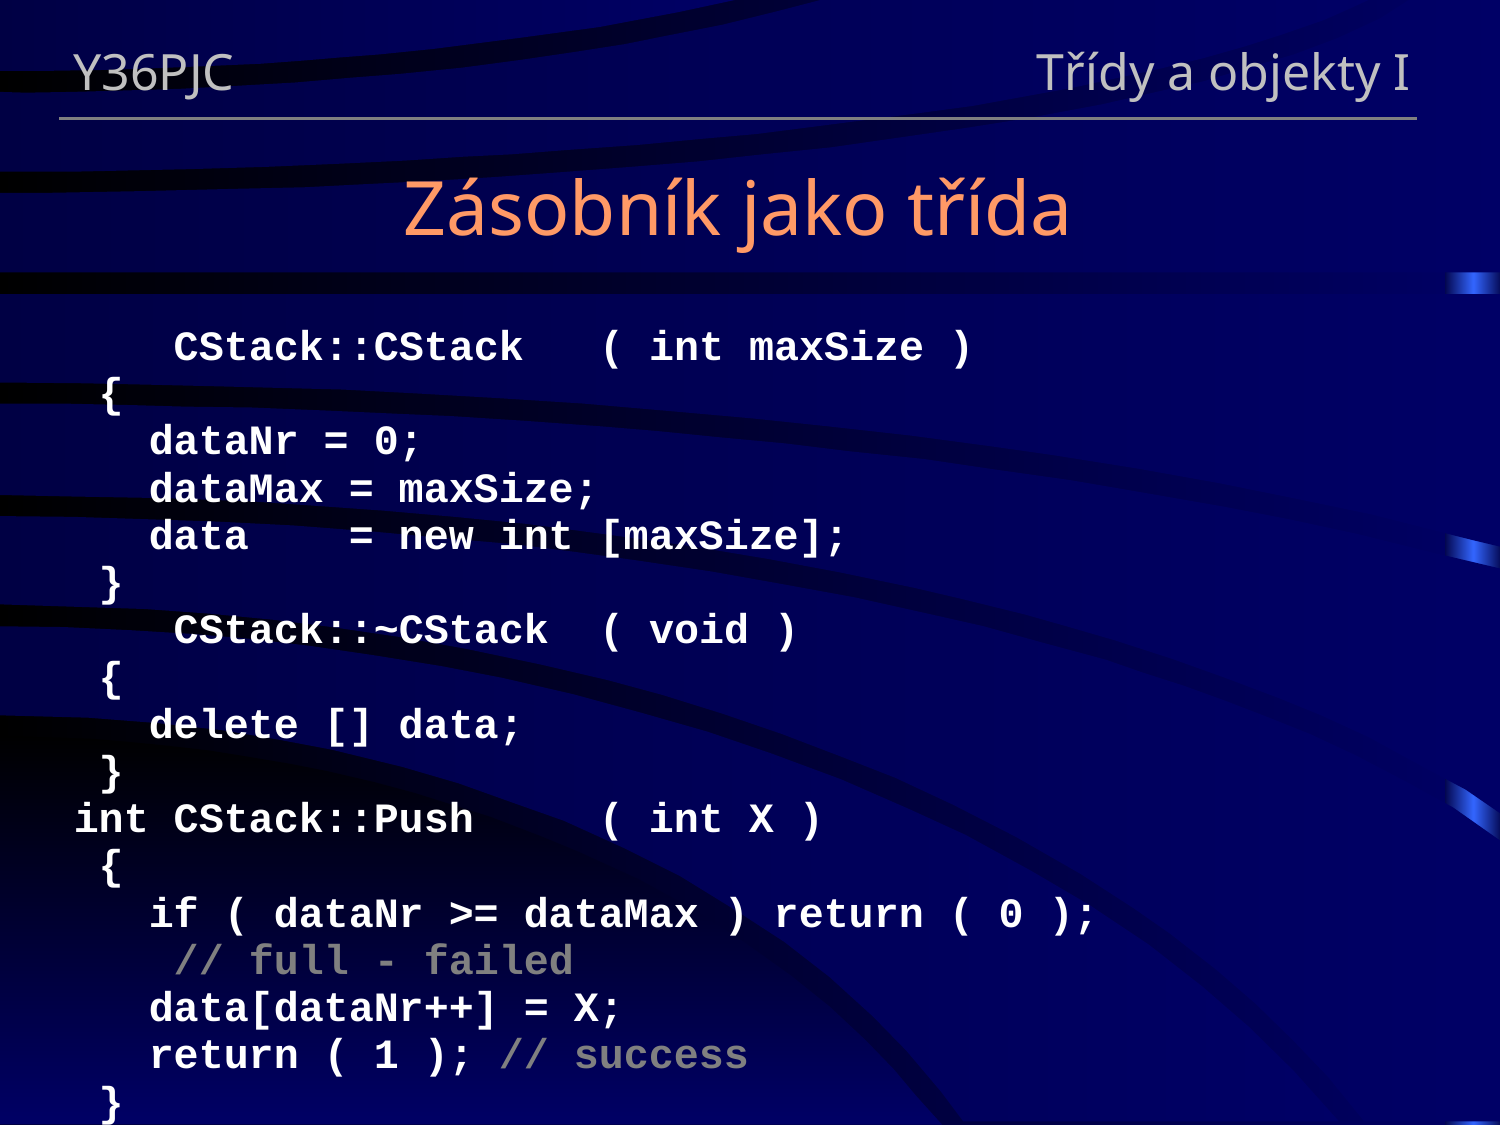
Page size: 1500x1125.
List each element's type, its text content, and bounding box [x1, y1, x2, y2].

text_box Y36PJC [59, 29, 251, 105]
text_box Zásobník jako třída CStack::CStack ( int maxSize ) { dataNr = 0; dataMax = maxSize; data = new int [maxSize]; } CStack::~CStack ( void ) { delete [] data; } int CStack::Push ( int X ) { if ( dataNr >= dataMax ) return ( 0 ); // full - failed data[dataNr++] = X; return ( 1 ); // success } [59, 147, 1418, 1125]
text_box Třídy a objekty I [1021, 29, 1418, 105]
